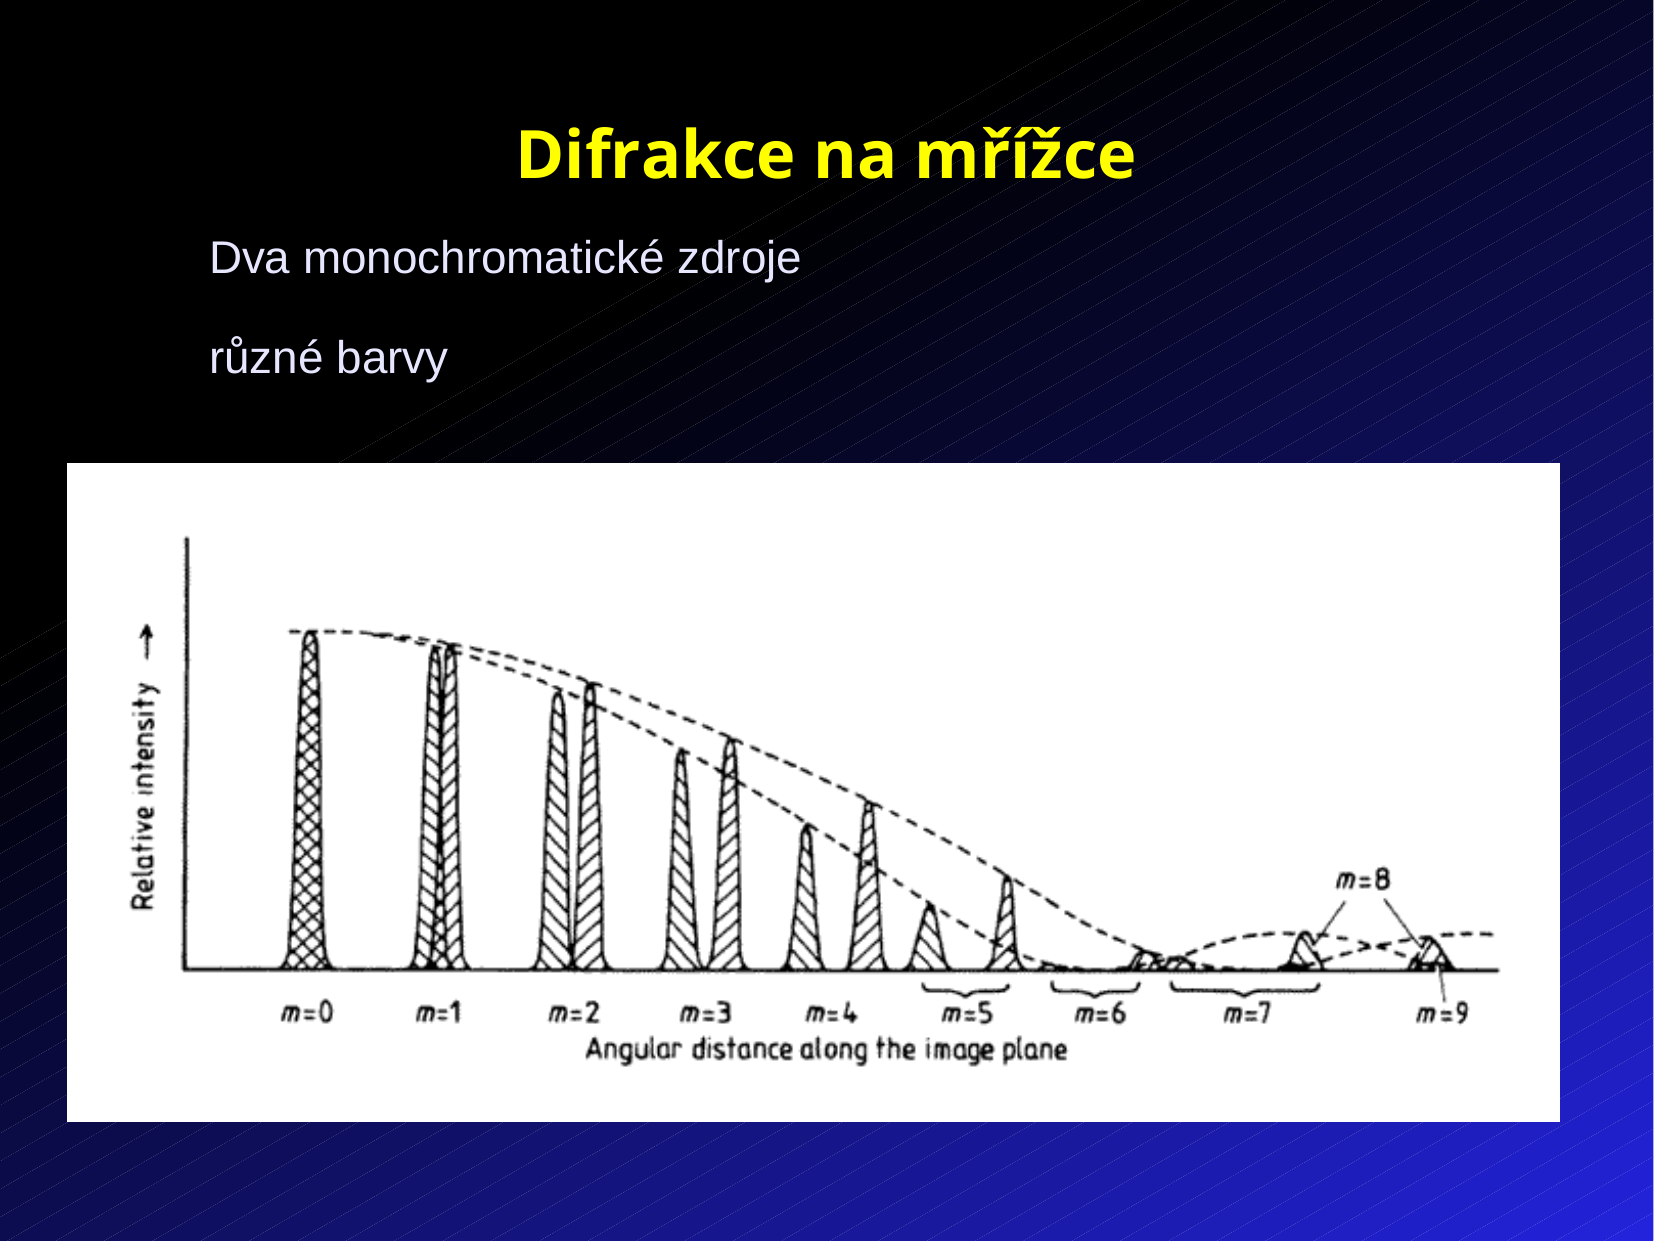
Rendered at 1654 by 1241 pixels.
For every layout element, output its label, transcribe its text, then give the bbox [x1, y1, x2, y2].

list Dva monochromatické zdroje různé barvy [191, 232, 1426, 431]
title Difrakce na mřížce [82, 49, 1571, 257]
picture [67, 463, 1560, 1122]
